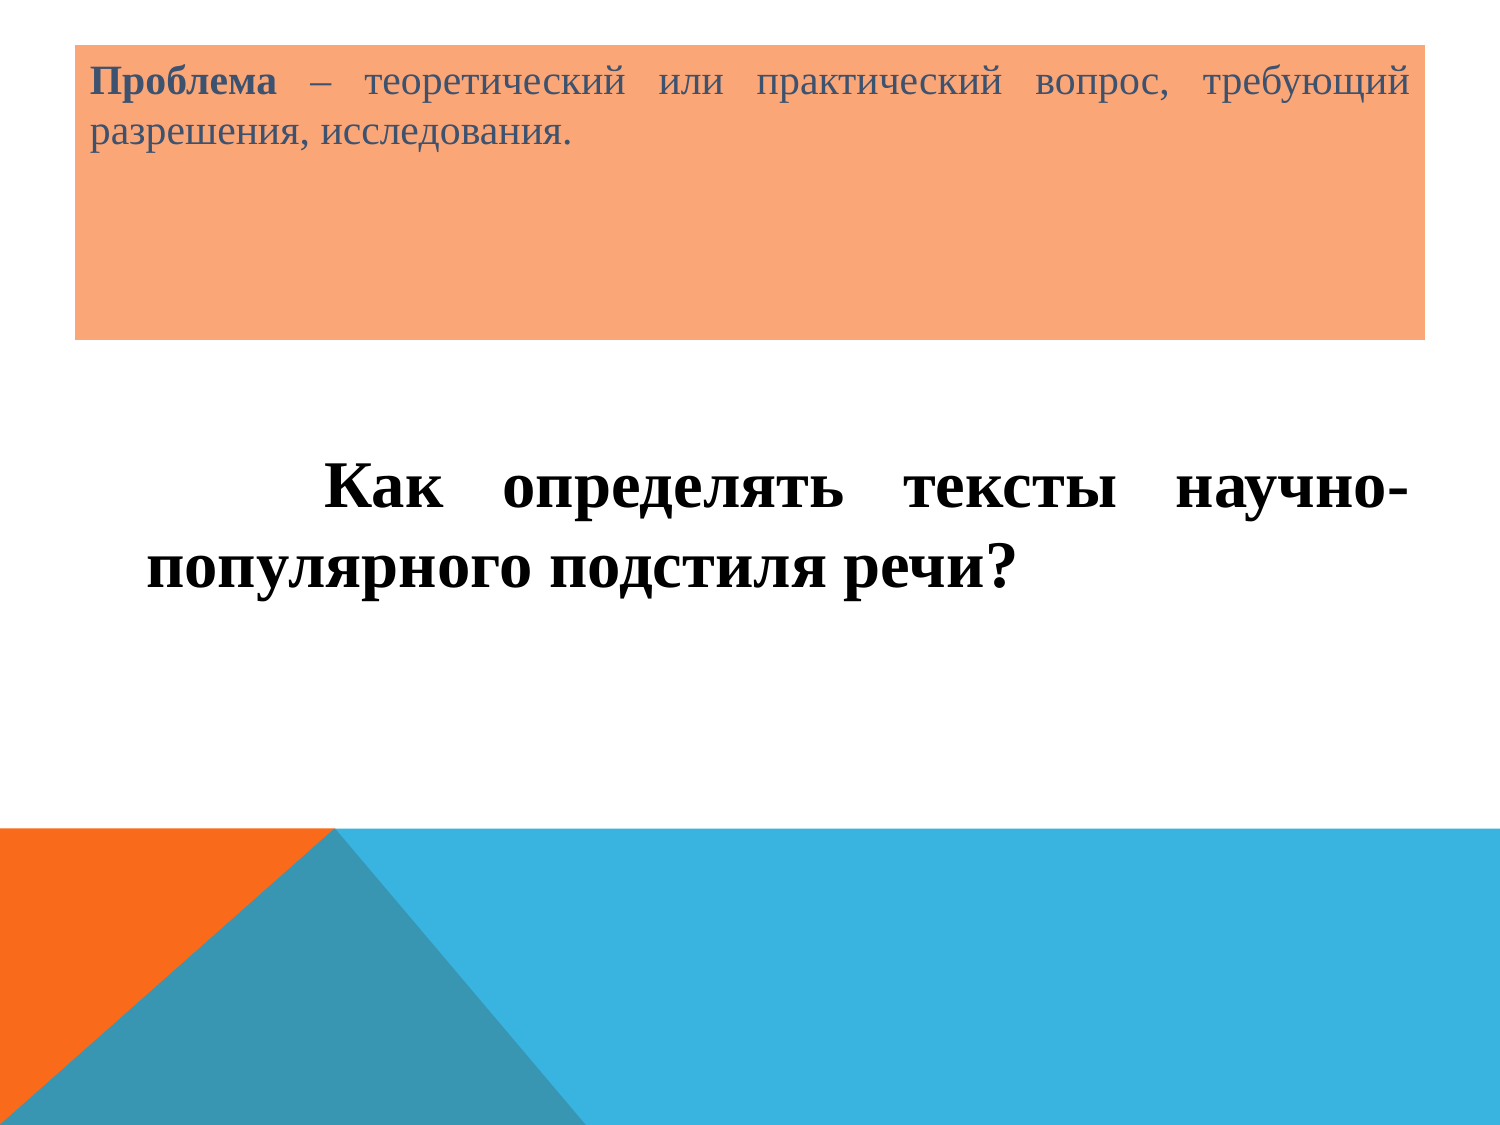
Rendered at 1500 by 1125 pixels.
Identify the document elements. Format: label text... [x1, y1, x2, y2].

list Как определять тексты научно-популярного подстиля речи? [75, 433, 1425, 809]
title Проблема – теоретический или практический вопрос, требующий разрешения, исследования. [75, 45, 1425, 340]
